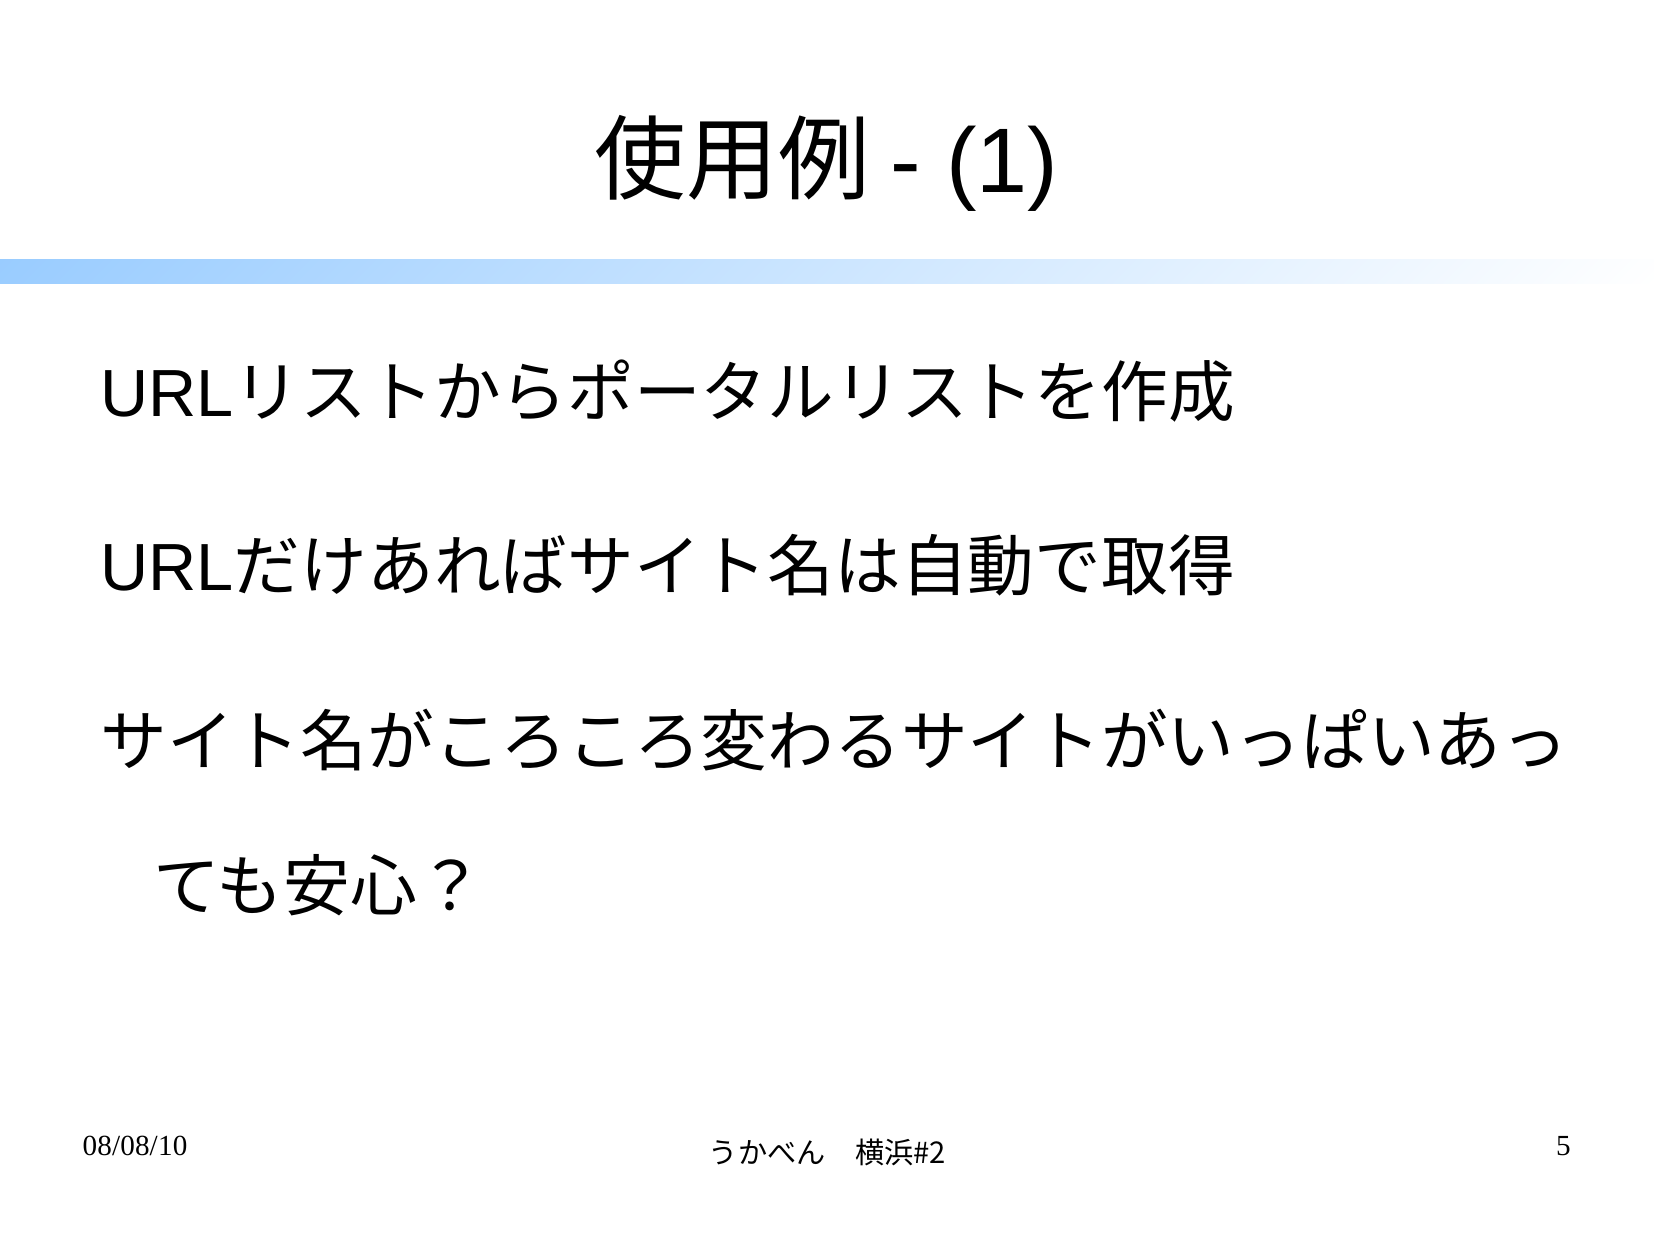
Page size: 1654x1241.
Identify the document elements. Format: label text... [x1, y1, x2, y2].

title 使用例 - (1) [82, 56, 1571, 250]
list URLリストからポータルリストを作成 URLだけあればサイト名は自動で取得 サイト名がころころ変わるサイトがいっぱいあっても安心？ [82, 290, 1577, 1096]
